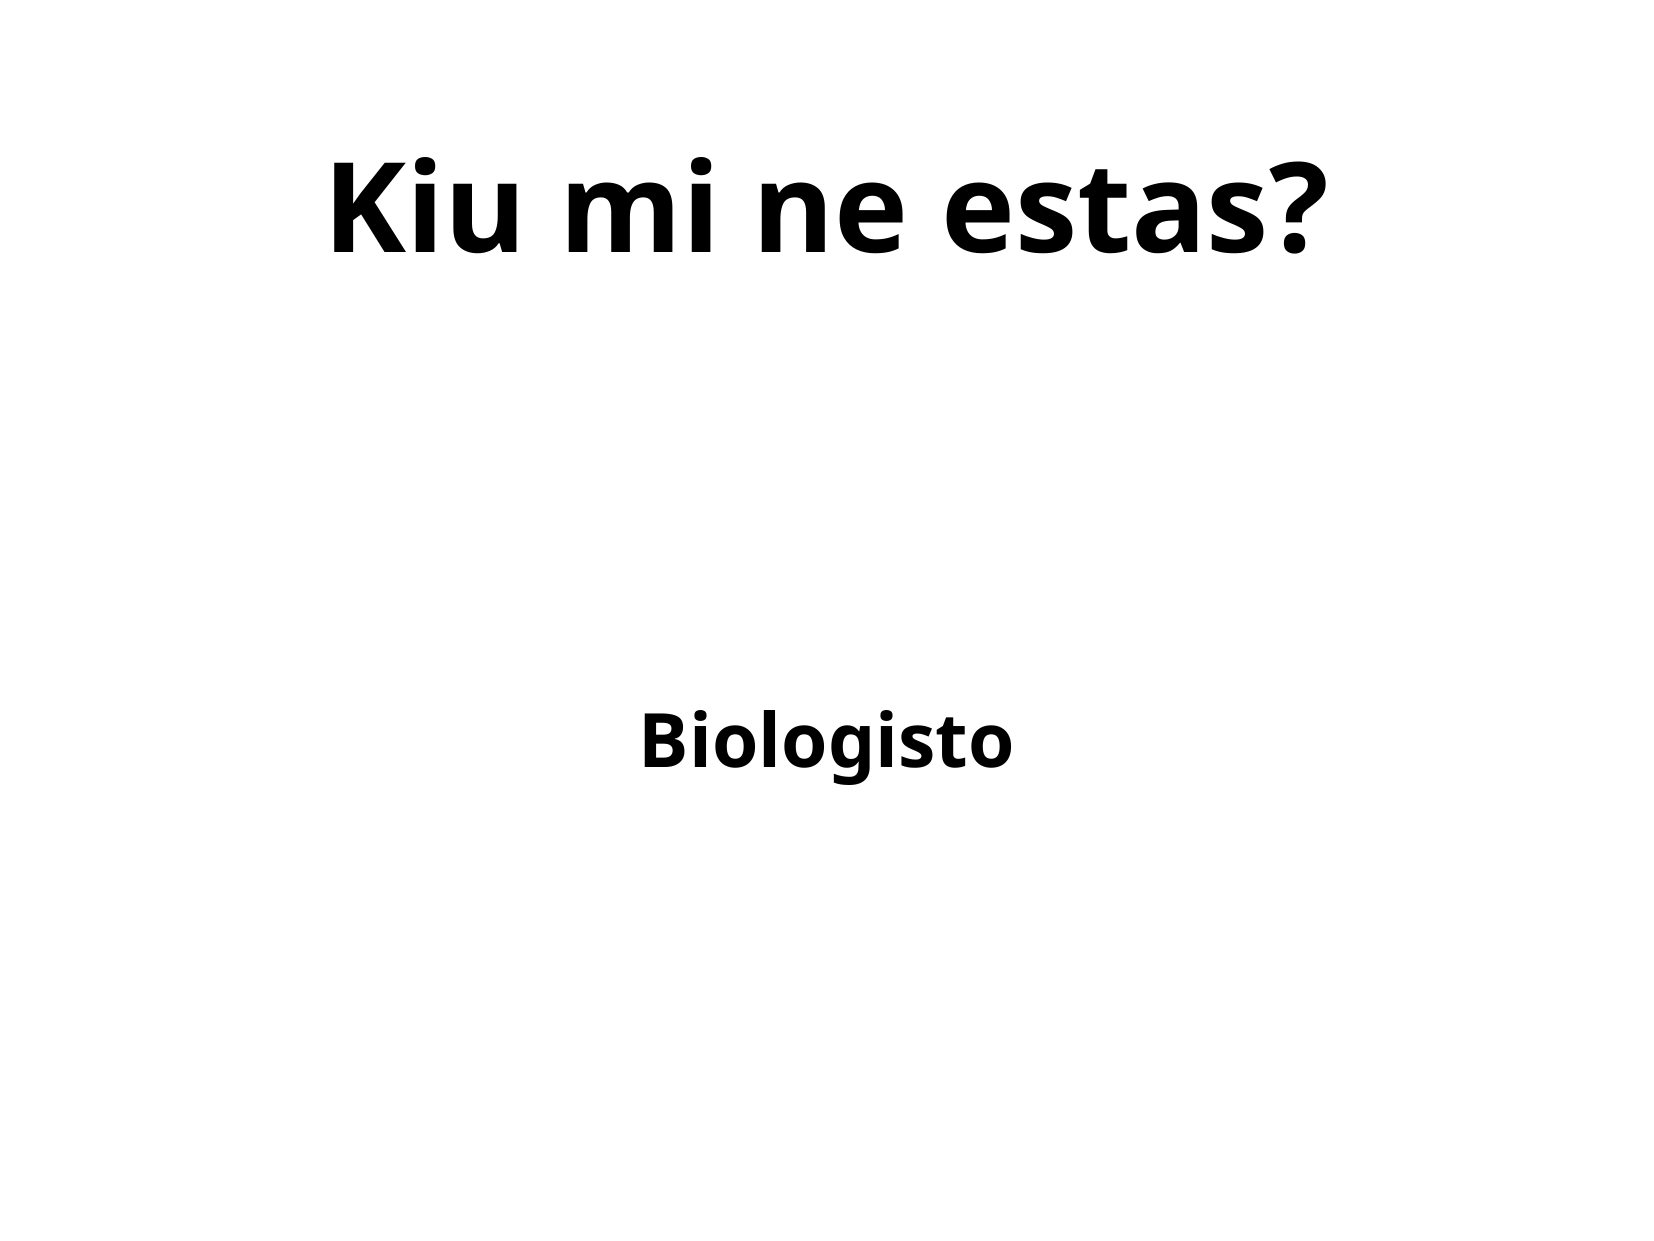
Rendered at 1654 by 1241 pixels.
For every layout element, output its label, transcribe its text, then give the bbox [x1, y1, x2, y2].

subtitle Biologisto [0, 318, 1654, 1158]
title Kiu mi ne estas? [82, 88, 1571, 318]
